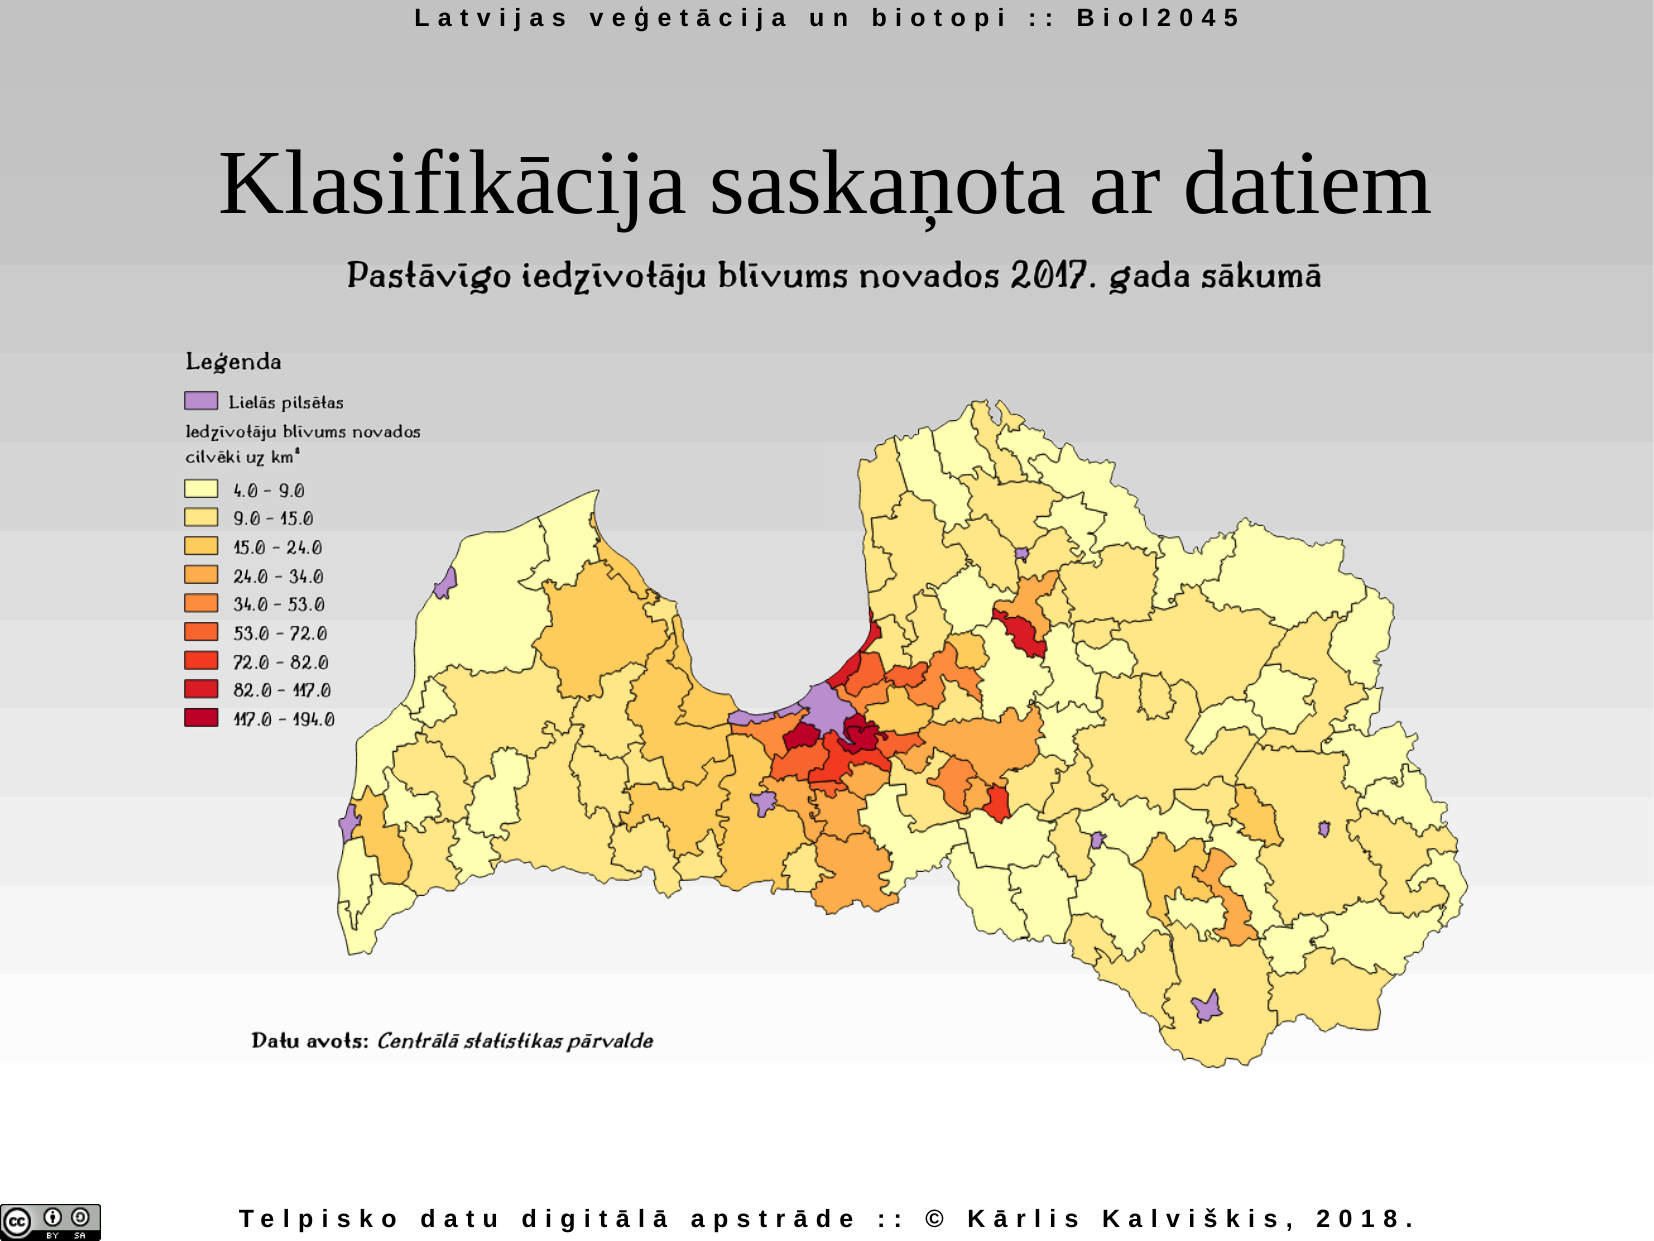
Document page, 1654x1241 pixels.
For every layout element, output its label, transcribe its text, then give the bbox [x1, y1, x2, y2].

title Klasifikācija saskaņota ar datiem [29, 49, 1625, 296]
picture [0, 0, 1654, 1241]
